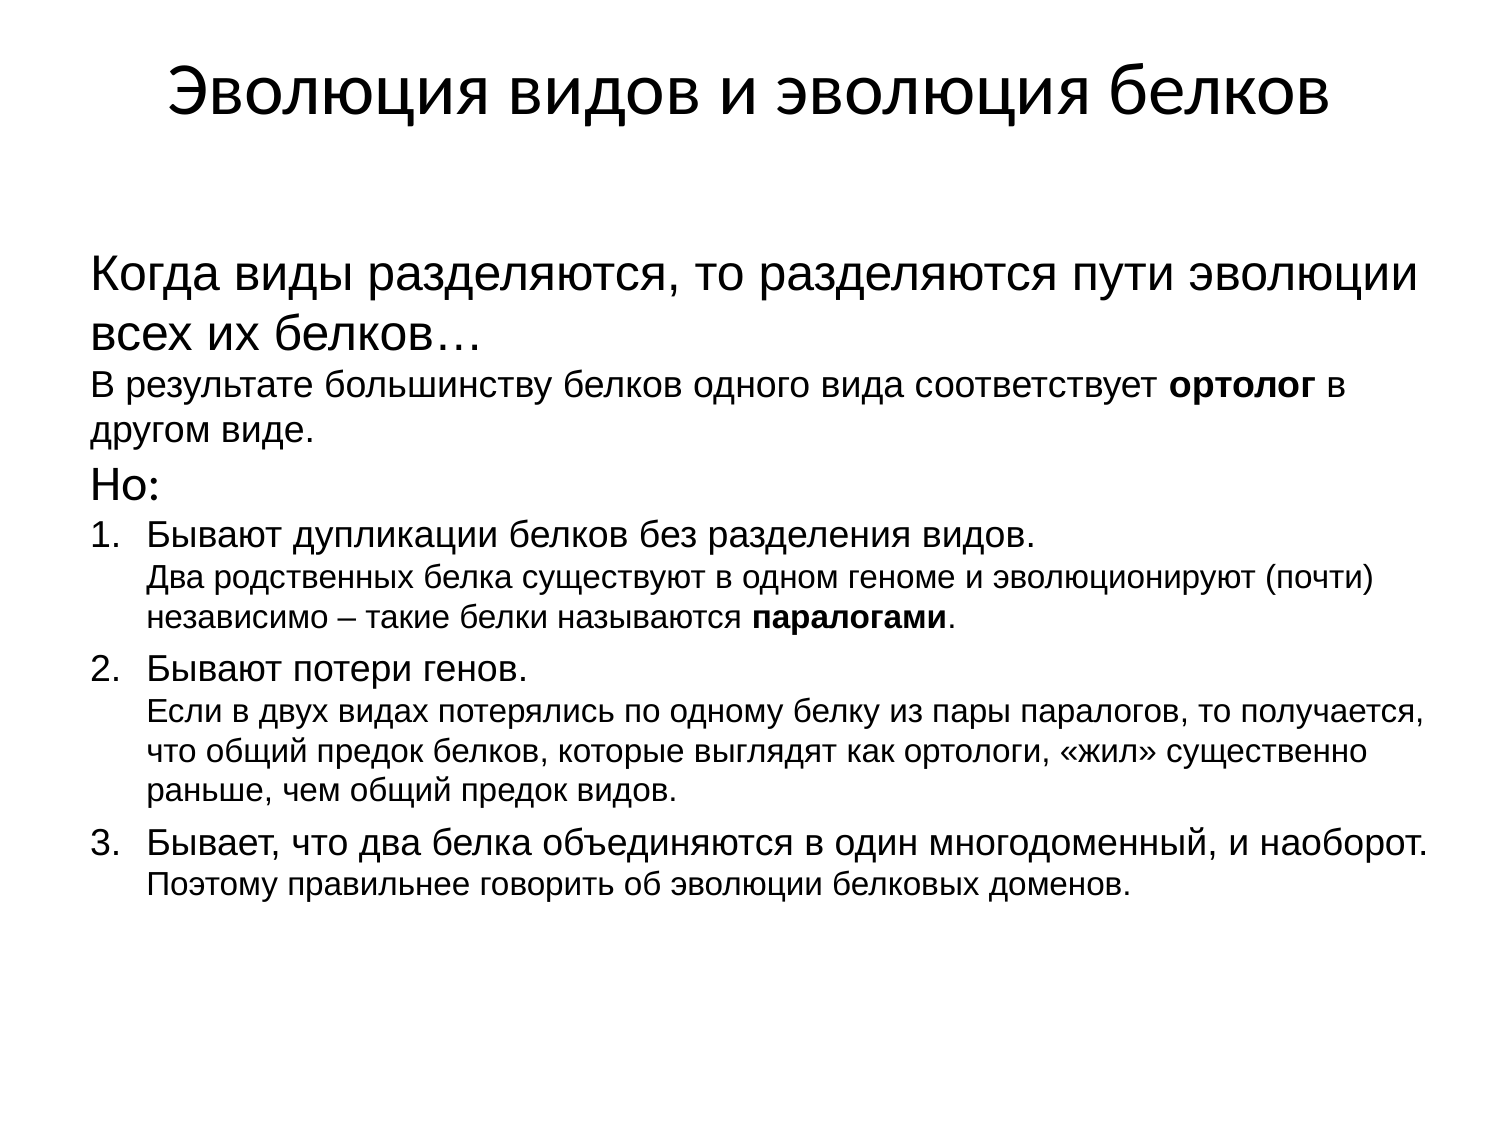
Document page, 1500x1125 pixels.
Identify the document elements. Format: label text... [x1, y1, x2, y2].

title Эволюция видов и эволюция белков [37, 24, 1463, 213]
text_box Когда виды разделяются, то разделяются пути эволюции всех их белков… В результате большинству белков одного вида соответствует ортолог в другом виде. Но: Бывают дупликации белков без разделения видов. Два родственных белка существуют в одном геноме и эволюционируют (почти) независимо – такие белки называются паралогами. Бывают потери генов. Если в двух видах потерялись по одному белку из пары паралогов, то получается, что общий предок белков, которые выглядят как ортологи, «жил» существенно раньше, чем общий предок видов. Бывает, что два белка объединяются в один многодоменный, и наоборот. Поэтому правильнее говорить об эволюции белковых доменов. [74, 224, 1463, 956]
